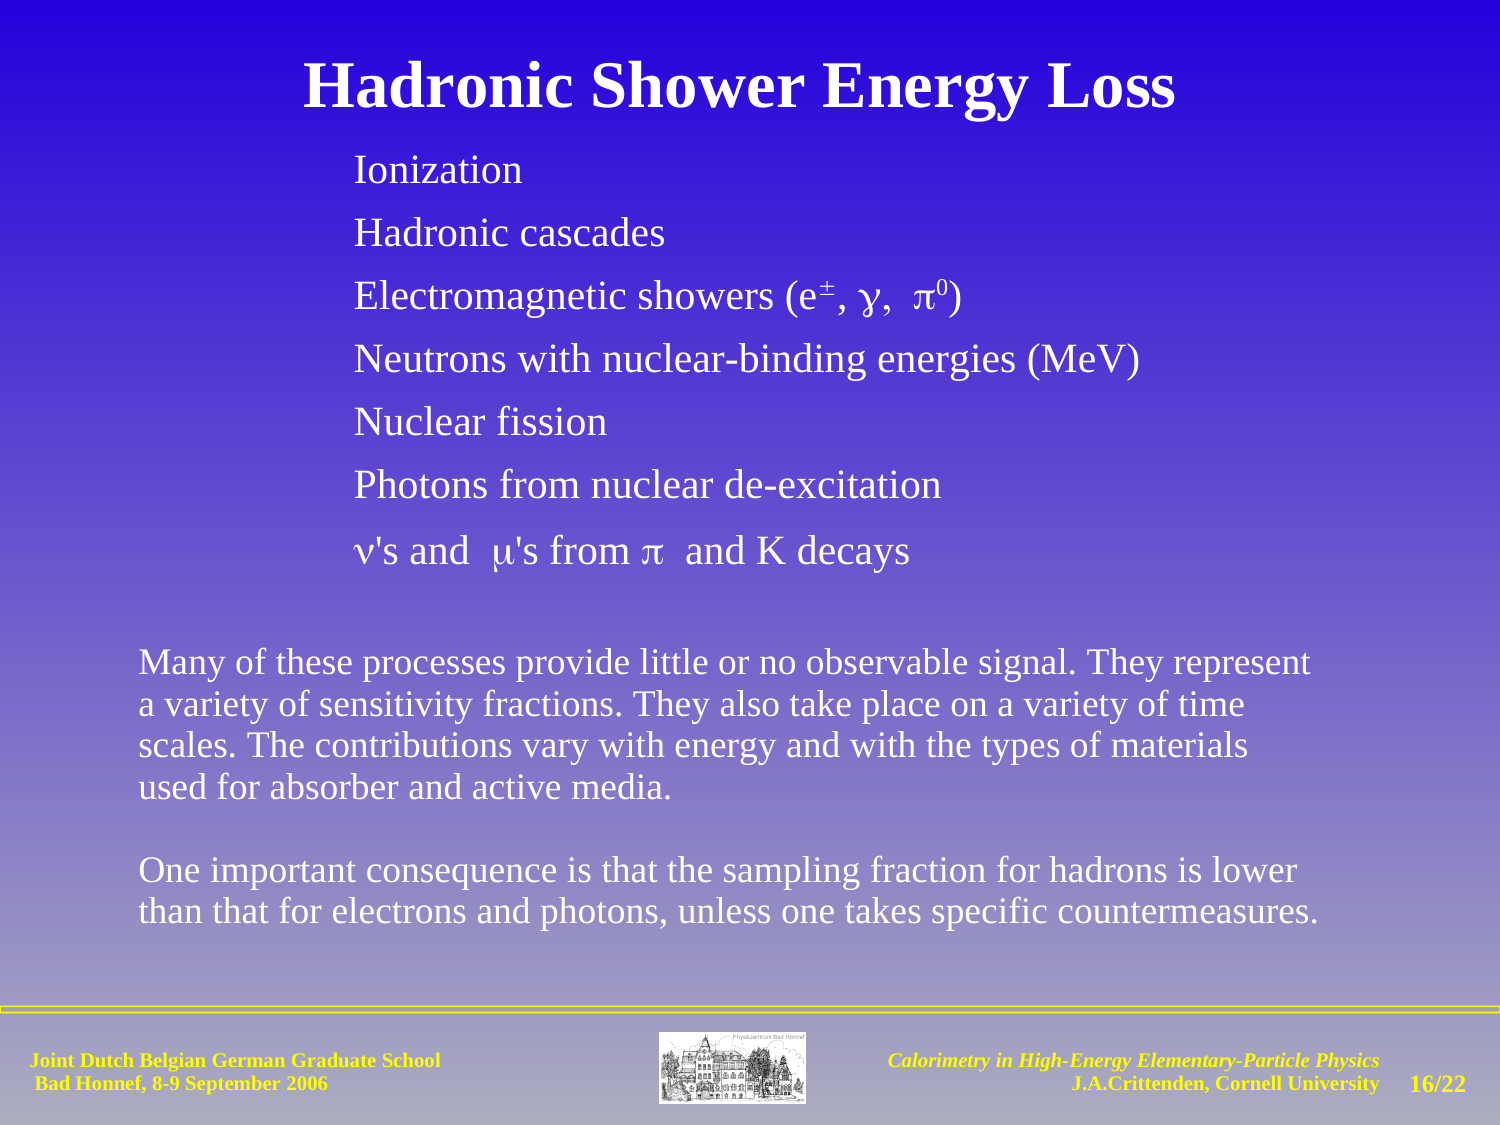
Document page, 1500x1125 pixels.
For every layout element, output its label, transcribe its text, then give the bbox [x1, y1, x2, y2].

title Hadronic Shower Energy Loss [103, 28, 1379, 142]
list Ionization Hadronic cascades Electromagnetic showers (e, 0) Neutrons with nuclear-binding energies (MeV) Nuclear fission Photons from nuclear de-excitation 's and's from and K decays [353, 146, 1216, 641]
text_box Many of these processes provide little or no observable signal. They represent a variety of sensitivity fractions. They also take place on a variety of time scales. The contributions vary with energy and with the types of materials used for absorber and active media. One important consequence is that the sampling fraction for hadrons is lower than that for electrons and photons, unless one takes specific countermeasures. [138, 641, 1326, 933]
picture [659, 1032, 806, 1104]
